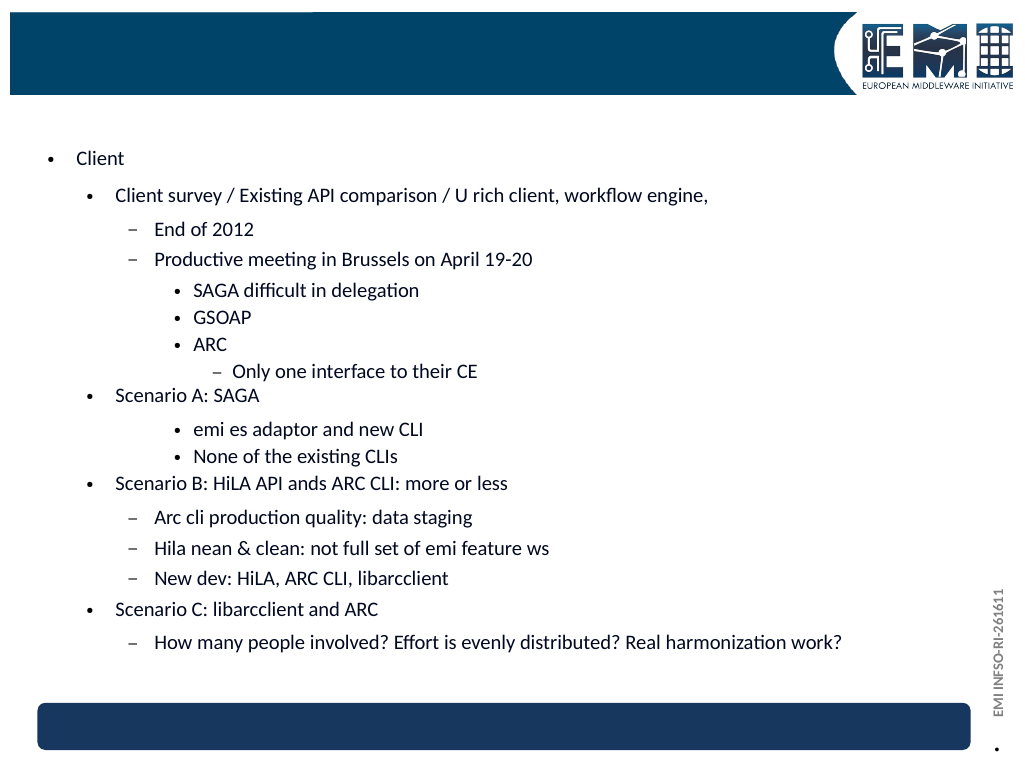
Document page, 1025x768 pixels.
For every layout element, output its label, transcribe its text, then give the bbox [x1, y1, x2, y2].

picture [9, 12, 16, 95]
list Client Client survey / Existing API comparison / U rich client, workflow engine, End of 2012 Productive meeting in Brussels on April 19-20 SAGA difficult in delegation GSOAP ARC Only one interface to their CE Scenario A: SAGA emi es adaptor and new CLI None of the existing CLIs Scenario B: HiLA API ands ARC CLI: more or less Arc cli production quality: data staging Hila nean & clean: not full set of emi feature ws New dev: HiLA, ARC CLI, libarcclient Scenario C: libarcclient and ARC How many people involved? Effort is evenly distributed? Real harmonization work? [37, 150, 960, 657]
picture [862, 23, 1013, 89]
picture [19, 12, 857, 95]
